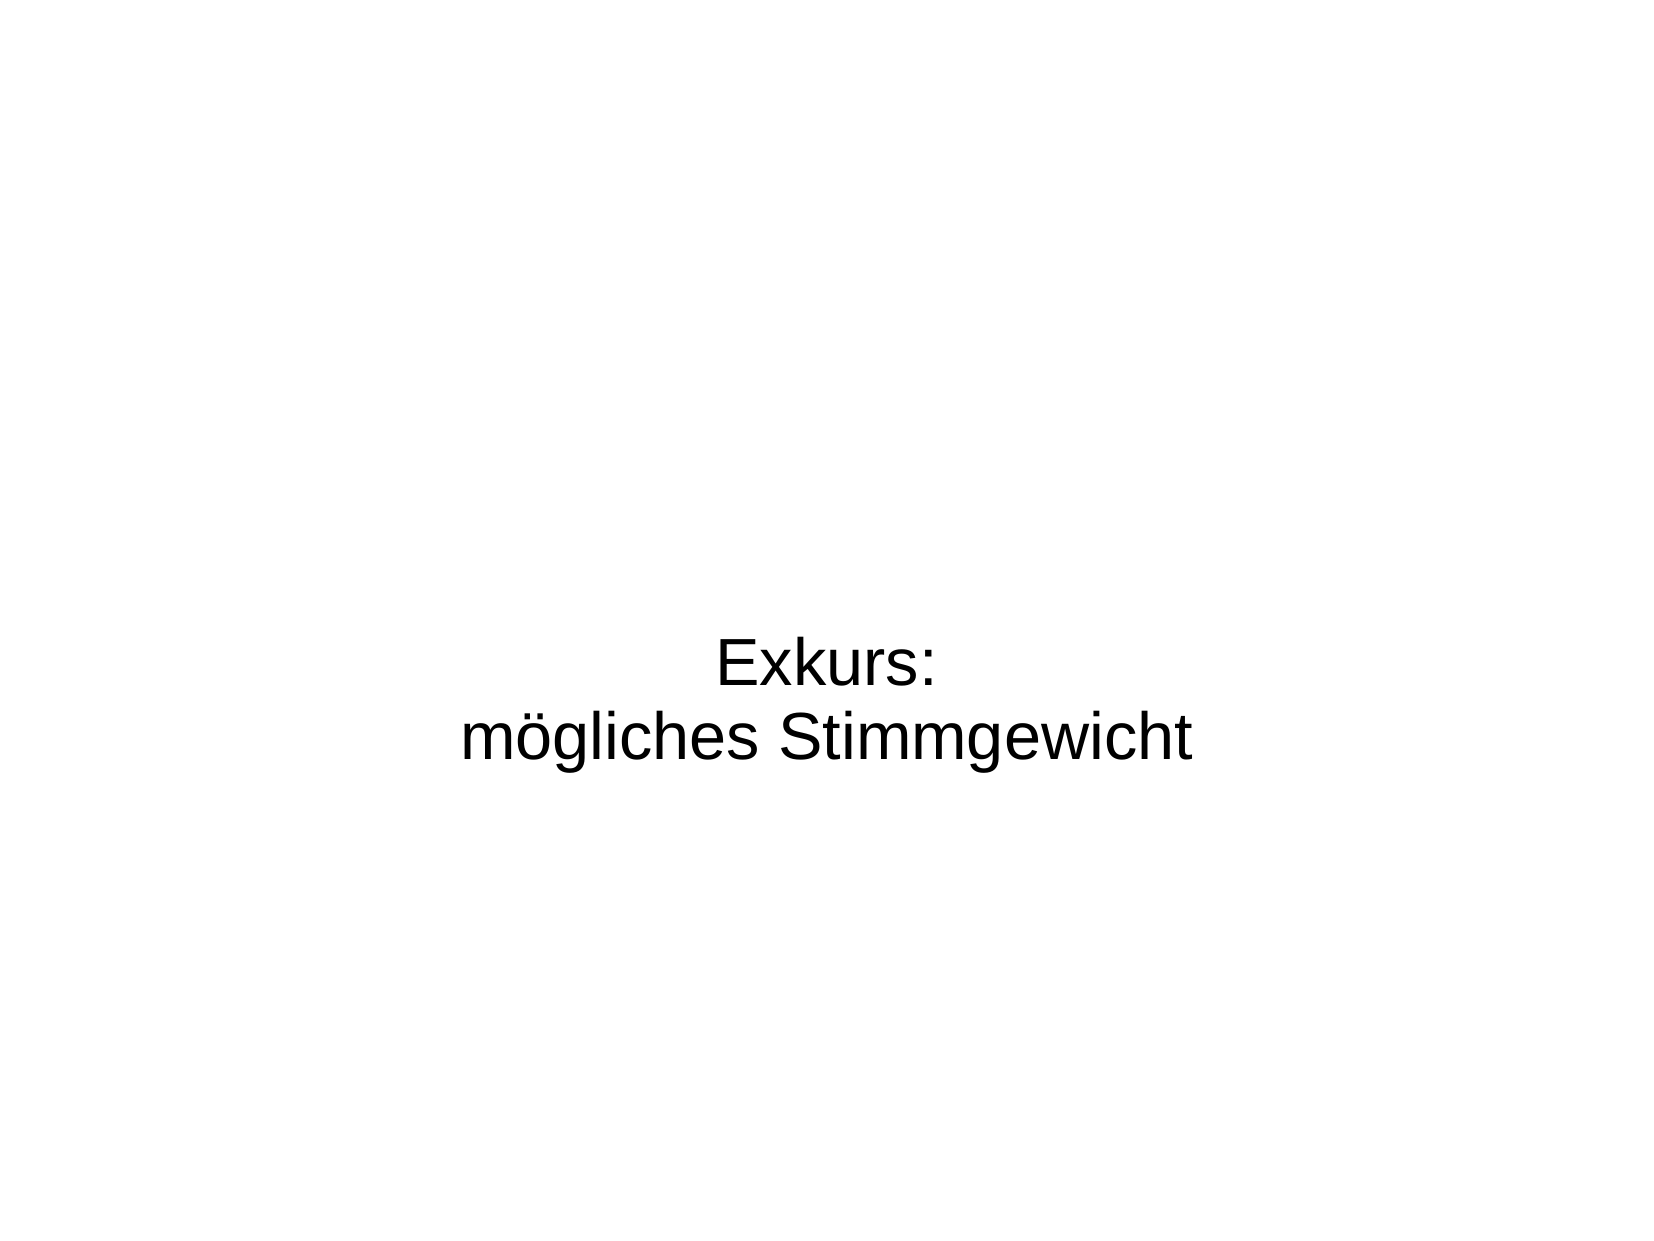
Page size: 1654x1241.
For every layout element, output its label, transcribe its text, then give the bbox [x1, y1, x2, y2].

text_box Exkurs: mögliches Stimmgewicht [82, 297, 1571, 1102]
